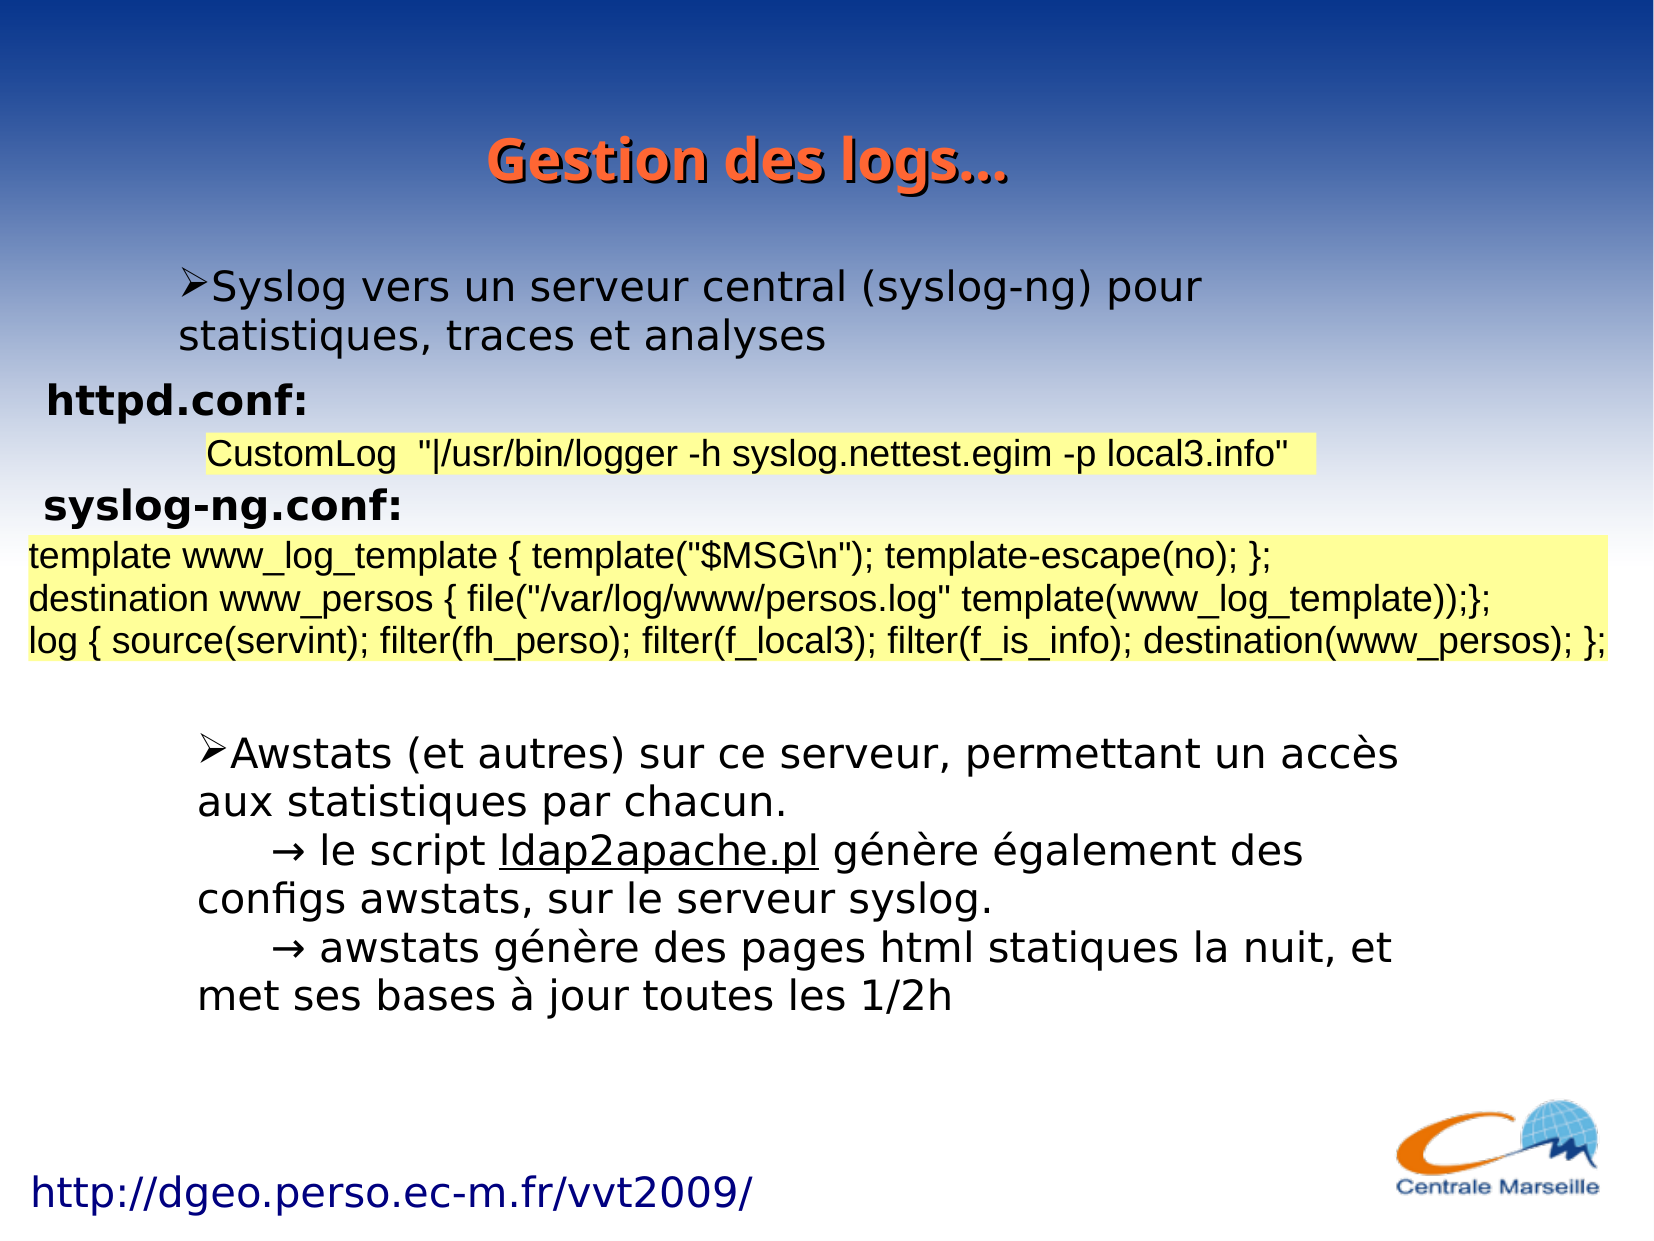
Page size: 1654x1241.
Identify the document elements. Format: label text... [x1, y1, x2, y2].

picture [0, 0, 1654, 1241]
text_box Gestion des logs… [471, 111, 999, 200]
text_box httpd.conf: [30, 369, 325, 433]
text_box template www_log_template { template("$MSG\n"); template-escape(no); }; destination www_persos { file("/var/log/www/persos.log" template(www_log_template));}; log { source(servint); filter(fh_perso); filter(f_local3); filter(f_is_info); destination(www_persos); }; [28, 535, 1608, 662]
text_box Awstats (et autres) sur ce serveur, permettant un accès aux statistiques par chacun. → le script ldap2apache.pl génère également des configs awstats, sur le serveur syslog. → awstats génère des pages html statiques la nuit, et met ses bases à jour toutes les 1/2h [182, 722, 1461, 1028]
text_box CustomLog "|/usr/bin/logger -h syslog.nettest.egim -p local3.info" [205, 432, 1317, 475]
text_box syslog-ng.conf: [28, 474, 419, 539]
text_box Syslog vers un serveur central (syslog-ng) pour statistiques, traces et analyses [163, 255, 1480, 368]
text_box http://dgeo.perso.ec-m.fr/vvt2009/ [15, 1161, 782, 1232]
